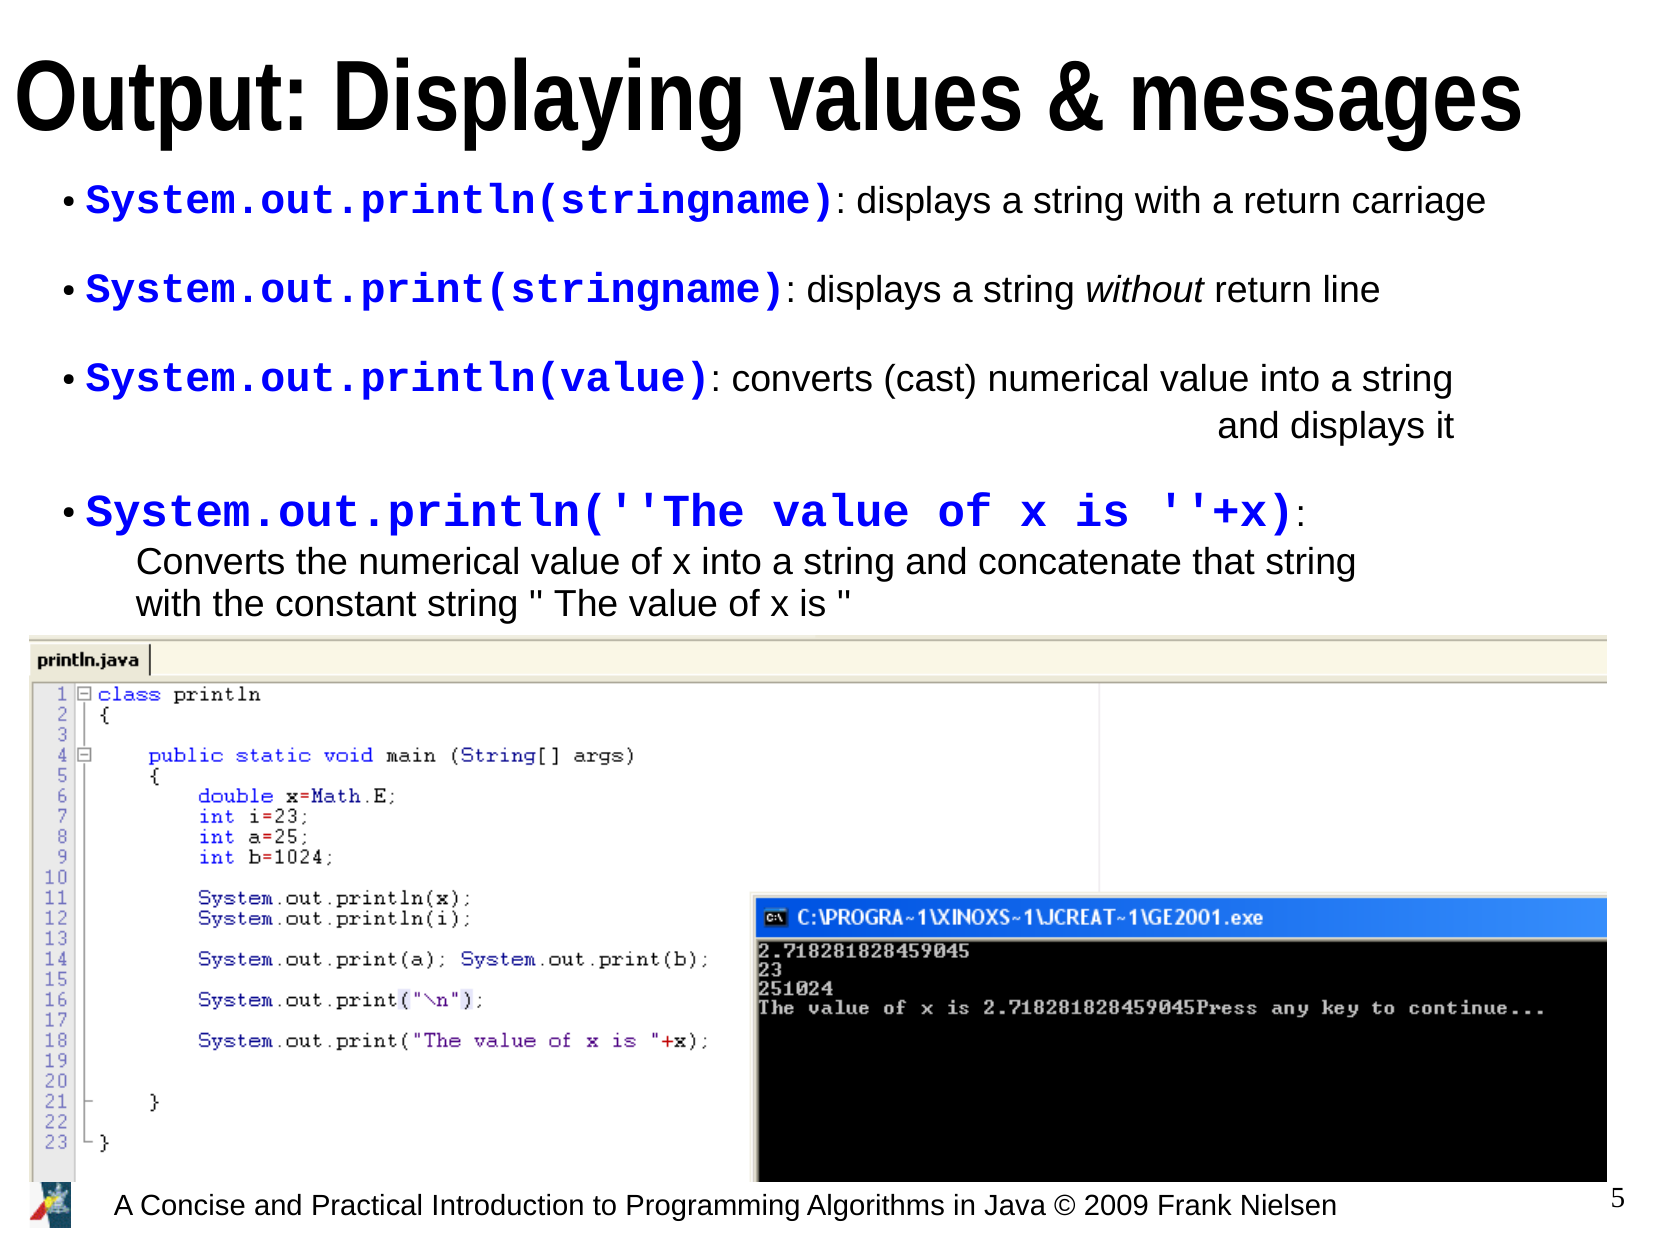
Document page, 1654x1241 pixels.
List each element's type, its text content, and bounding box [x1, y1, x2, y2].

text_box Output: Displaying values & messages [0, 29, 1654, 159]
text_box System.out.println(stringname): displays a string with a return carriage System.out.print(stringname): displays a string without return line System.out.println(value): converts (cast) numerical value into a string and displays it System.out.println(''The value of x is ''+x): Converts the numerical value of x into a string and concatenate that string with the constant string '' The value of x is '' [47, 171, 1540, 634]
picture [29, 635, 1607, 1228]
